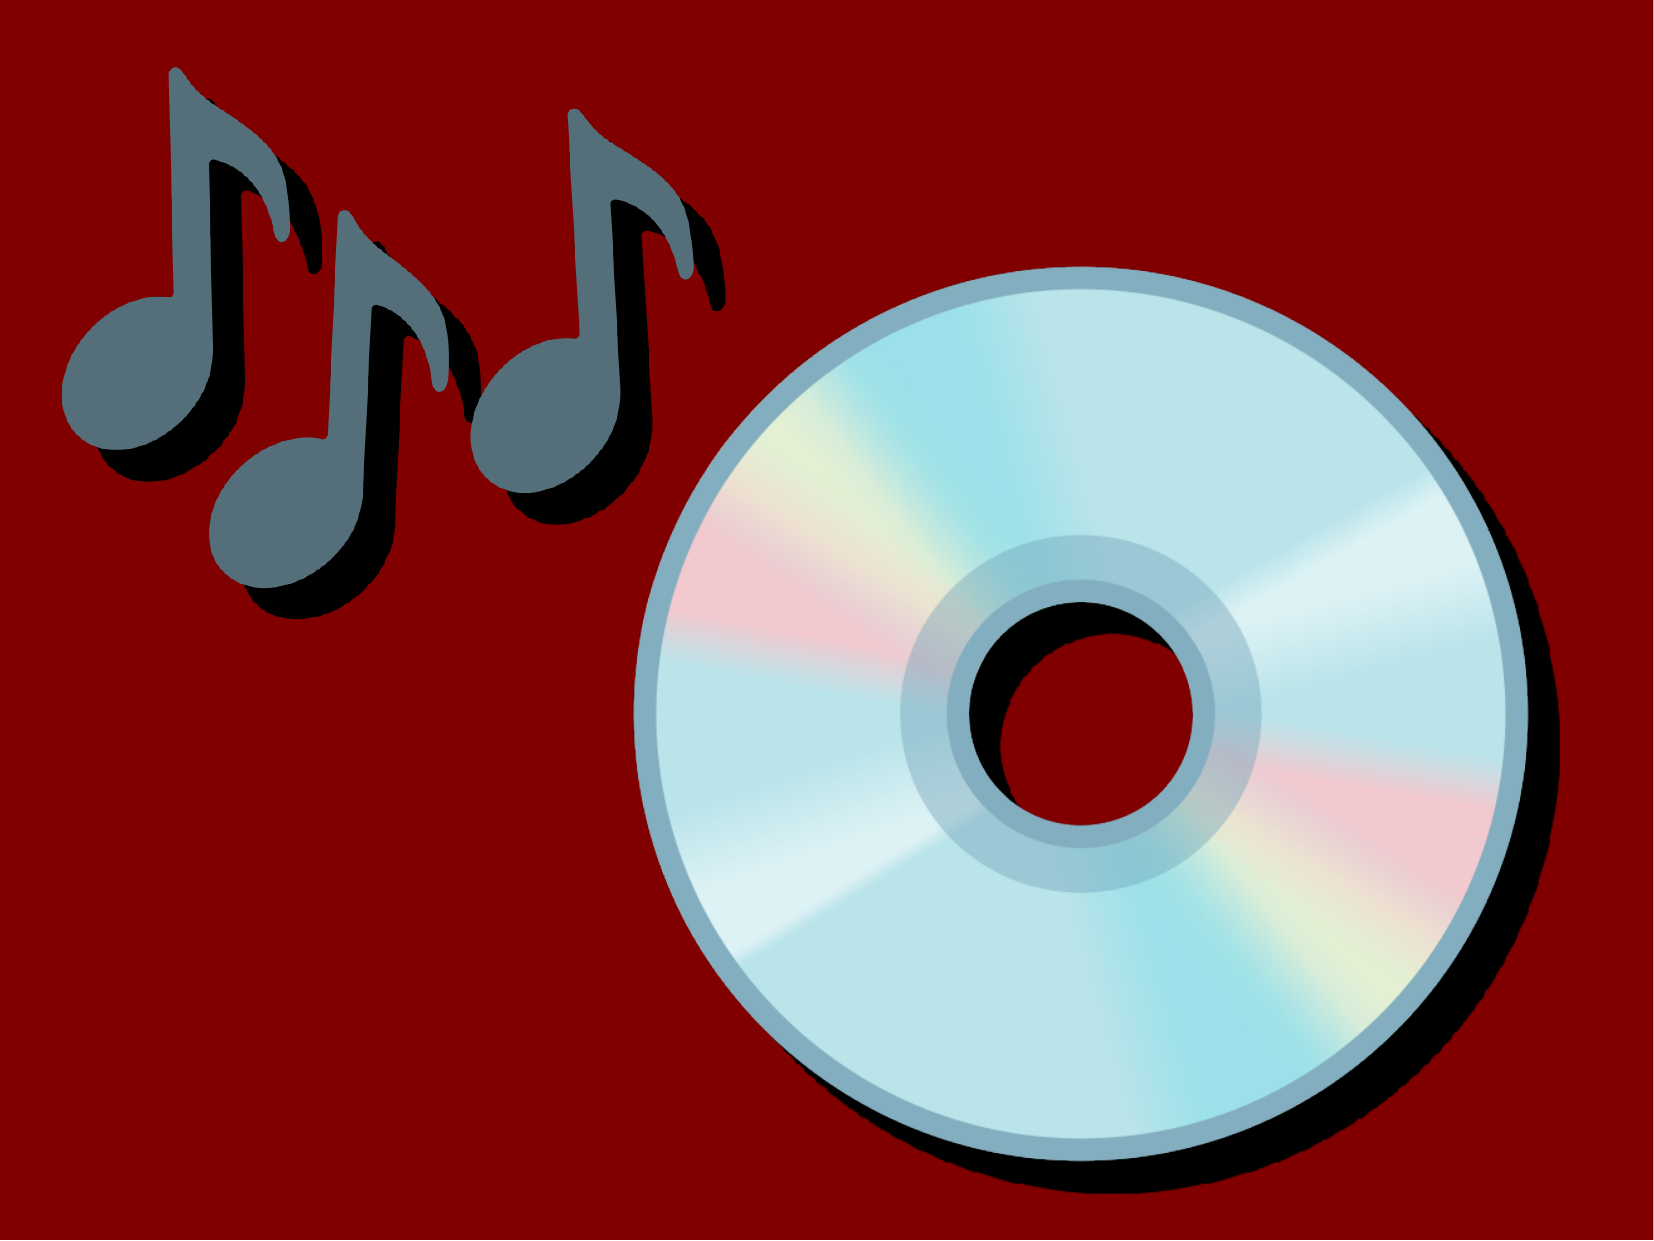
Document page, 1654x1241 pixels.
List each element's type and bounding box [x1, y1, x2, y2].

picture [47, 23, 709, 685]
picture [579, 212, 1583, 1216]
